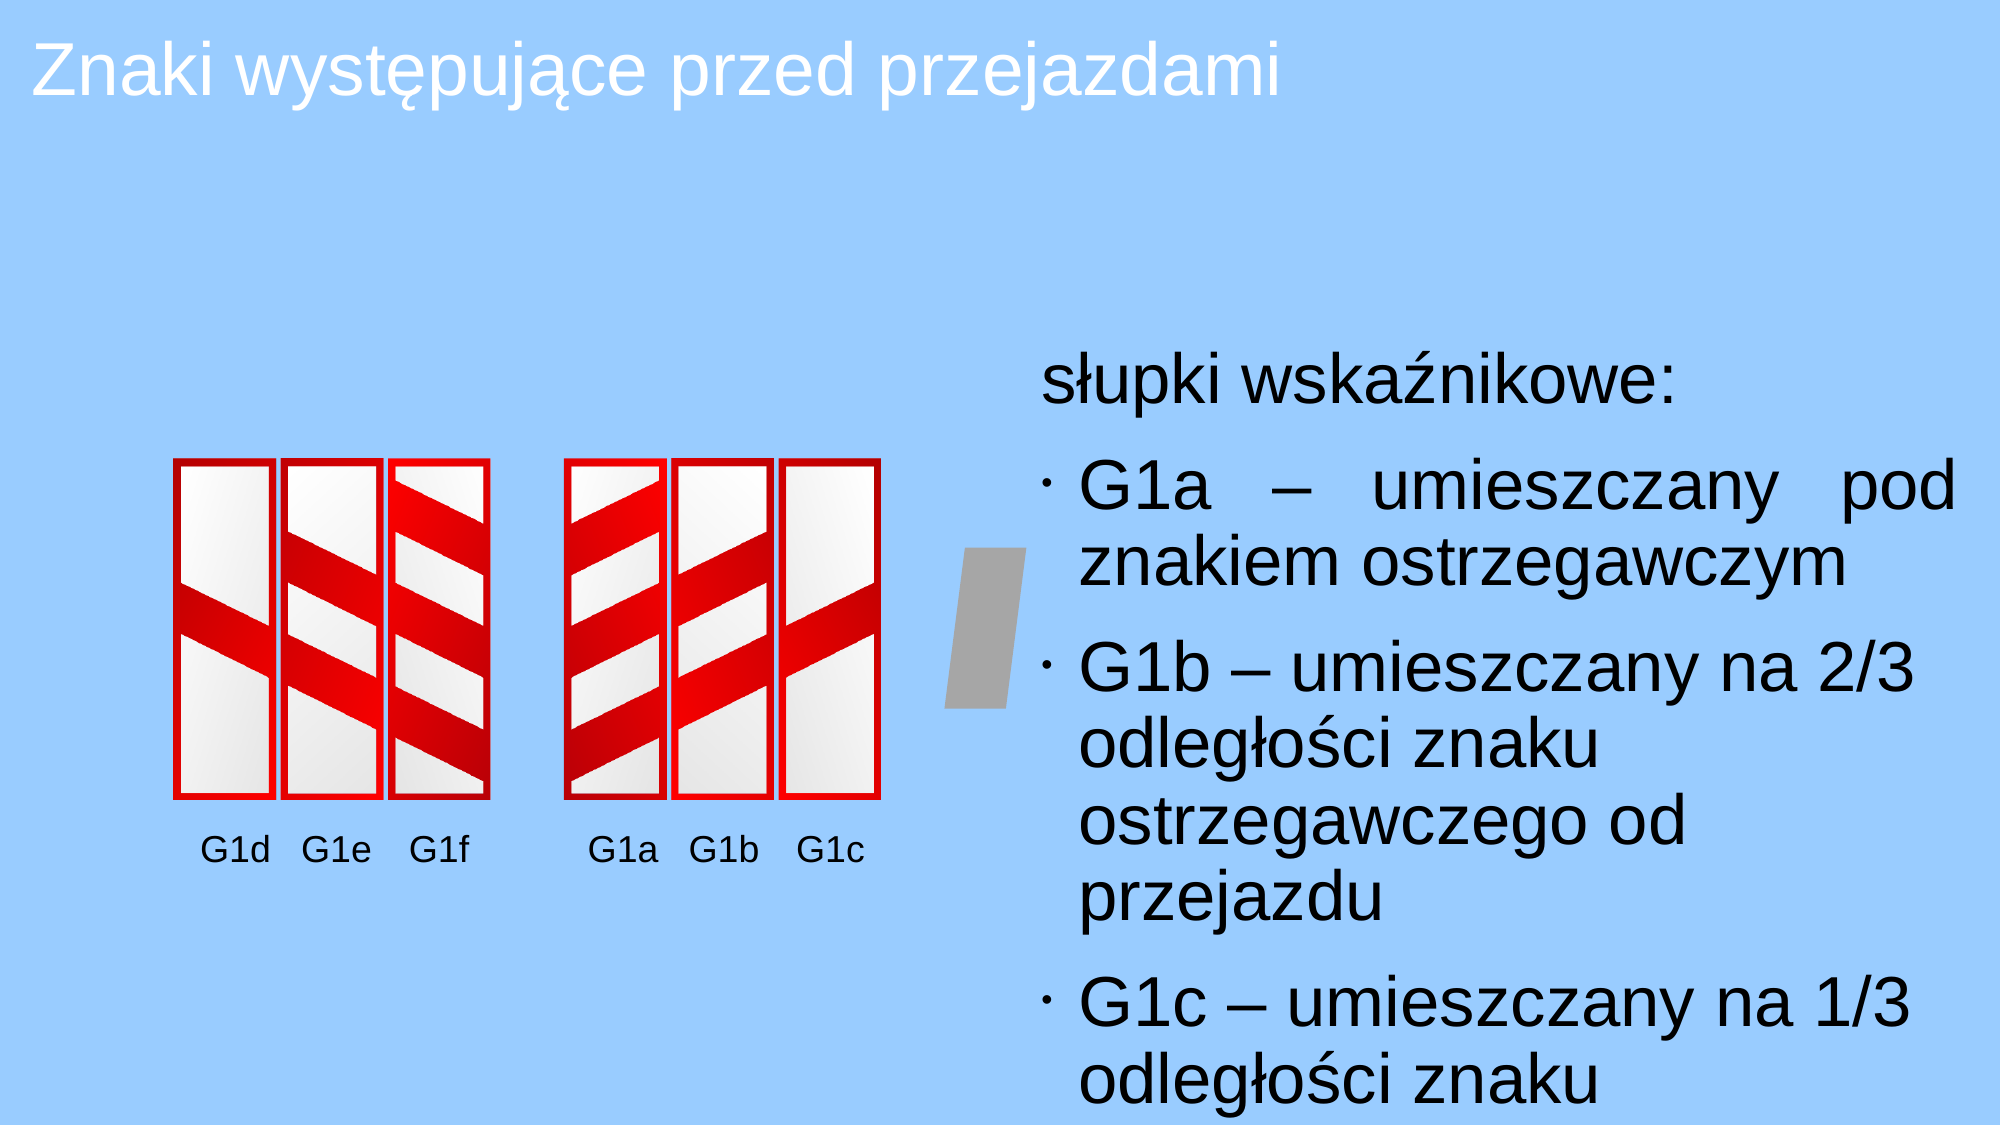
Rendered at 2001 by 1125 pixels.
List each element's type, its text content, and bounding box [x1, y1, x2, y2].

text_box G1e [286, 817, 387, 878]
text_box G1d [185, 817, 286, 878]
picture [173, 458, 881, 800]
text_box G1a [572, 817, 673, 878]
text_box G1f [393, 817, 485, 878]
text_box [944, 547, 1027, 709]
text_box G1b [673, 817, 775, 878]
text_box G1c [781, 817, 880, 878]
title Znaki występujące przed przejazdami [17, 23, 1743, 78]
list słupki wskaźnikowe: G1a – umieszczany pod znakiem ostrzegawczym G1b – umieszczany na 2/3 odległości znaku ostrzegawczego od przejazdu G1c – umieszczany na 1/3 odległości znaku ostrzegawczego od przejazdu G1d, e, f – umieszczane analogicznie jak słupki G1a, b, c, po lewej stronie, na drodze o dozwolonej prędkości >60km/h, w przypadku widoczności przejazdu z odległości mniejszej niż 100 metrów lub na drodze jednokierunkowej za ustawienie i czytelność znaków odpowiada zarządca drogi [1026, 334, 1974, 922]
